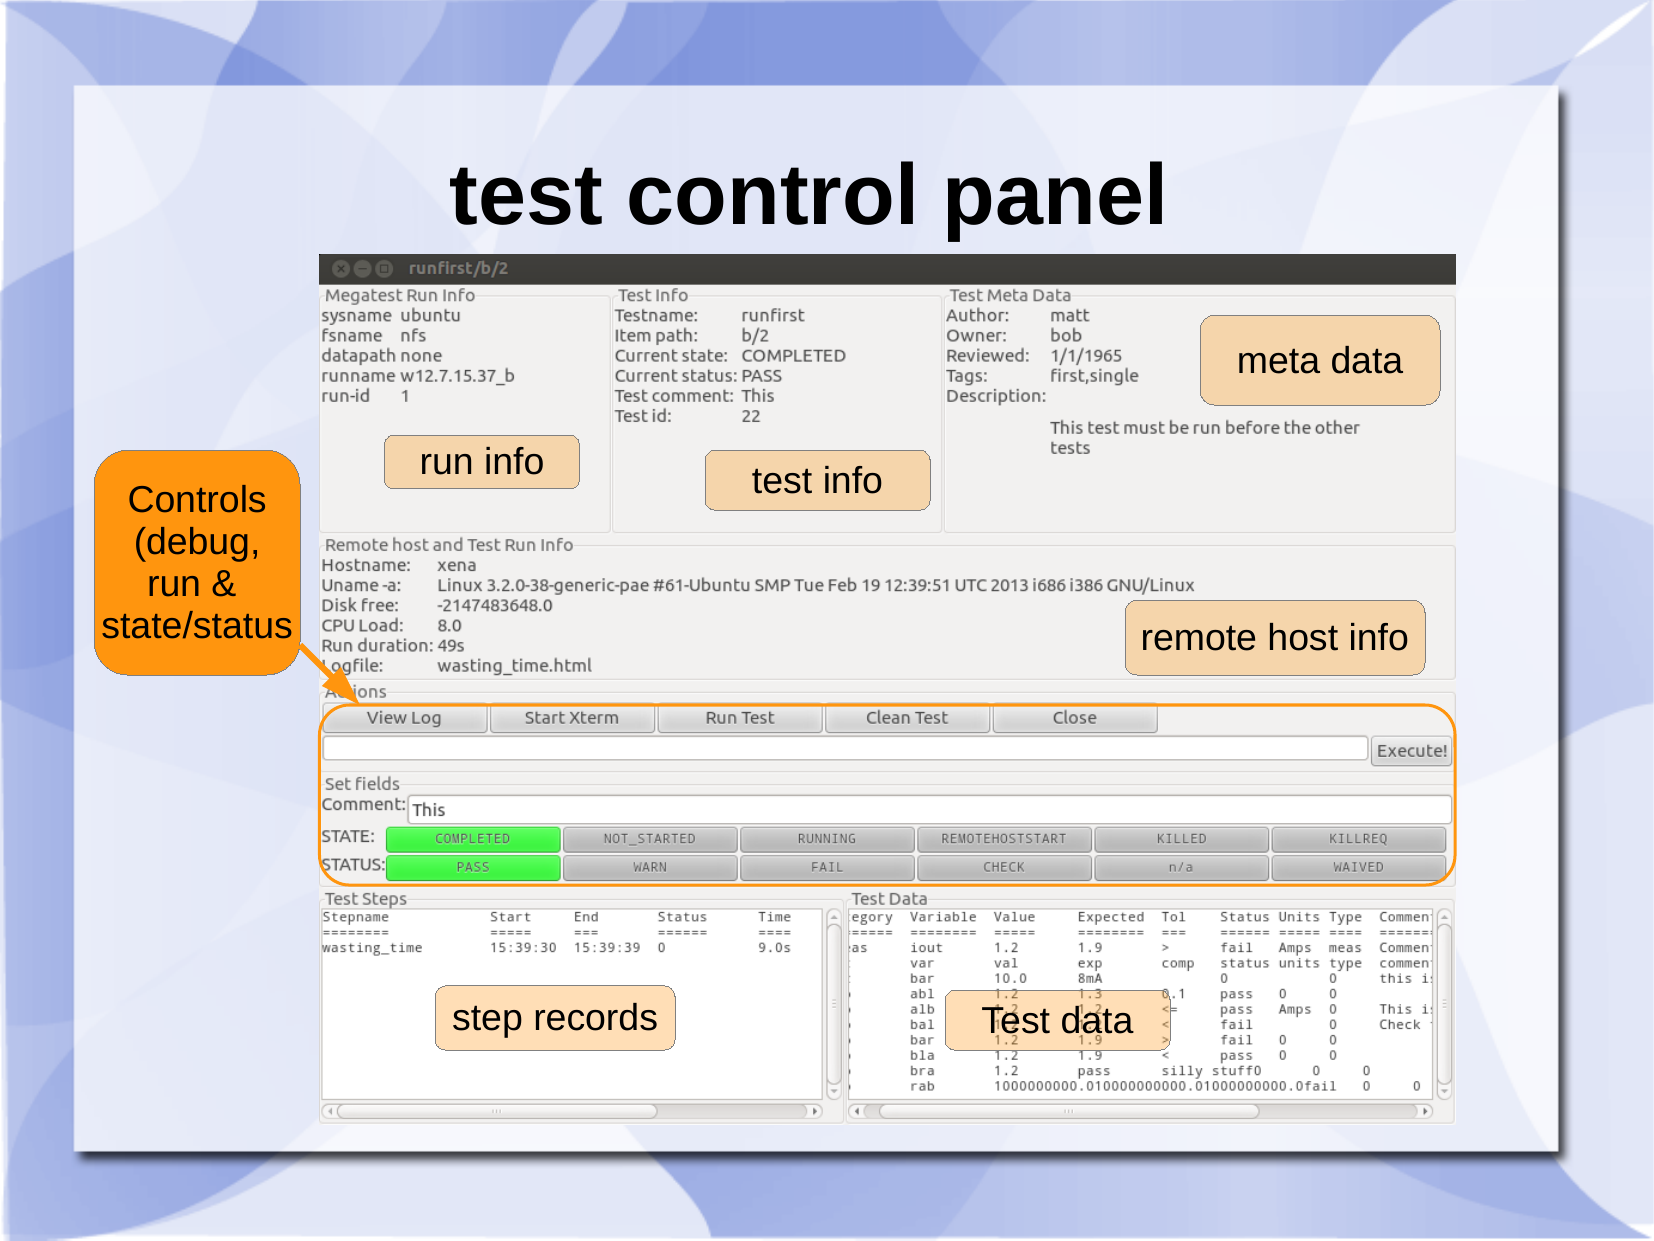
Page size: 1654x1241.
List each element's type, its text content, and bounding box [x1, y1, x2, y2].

text_box meta data [1200, 315, 1441, 406]
text_box Test data [945, 990, 1171, 1051]
text_box run info [384, 435, 580, 489]
picture [0, 0, 1654, 1241]
title test control panel [82, 90, 1536, 298]
text_box test info [705, 450, 931, 511]
text_box step records [435, 985, 676, 1051]
text_box Controls (debug, run & state/status [94, 450, 301, 676]
text_box remote host info [1125, 600, 1426, 676]
